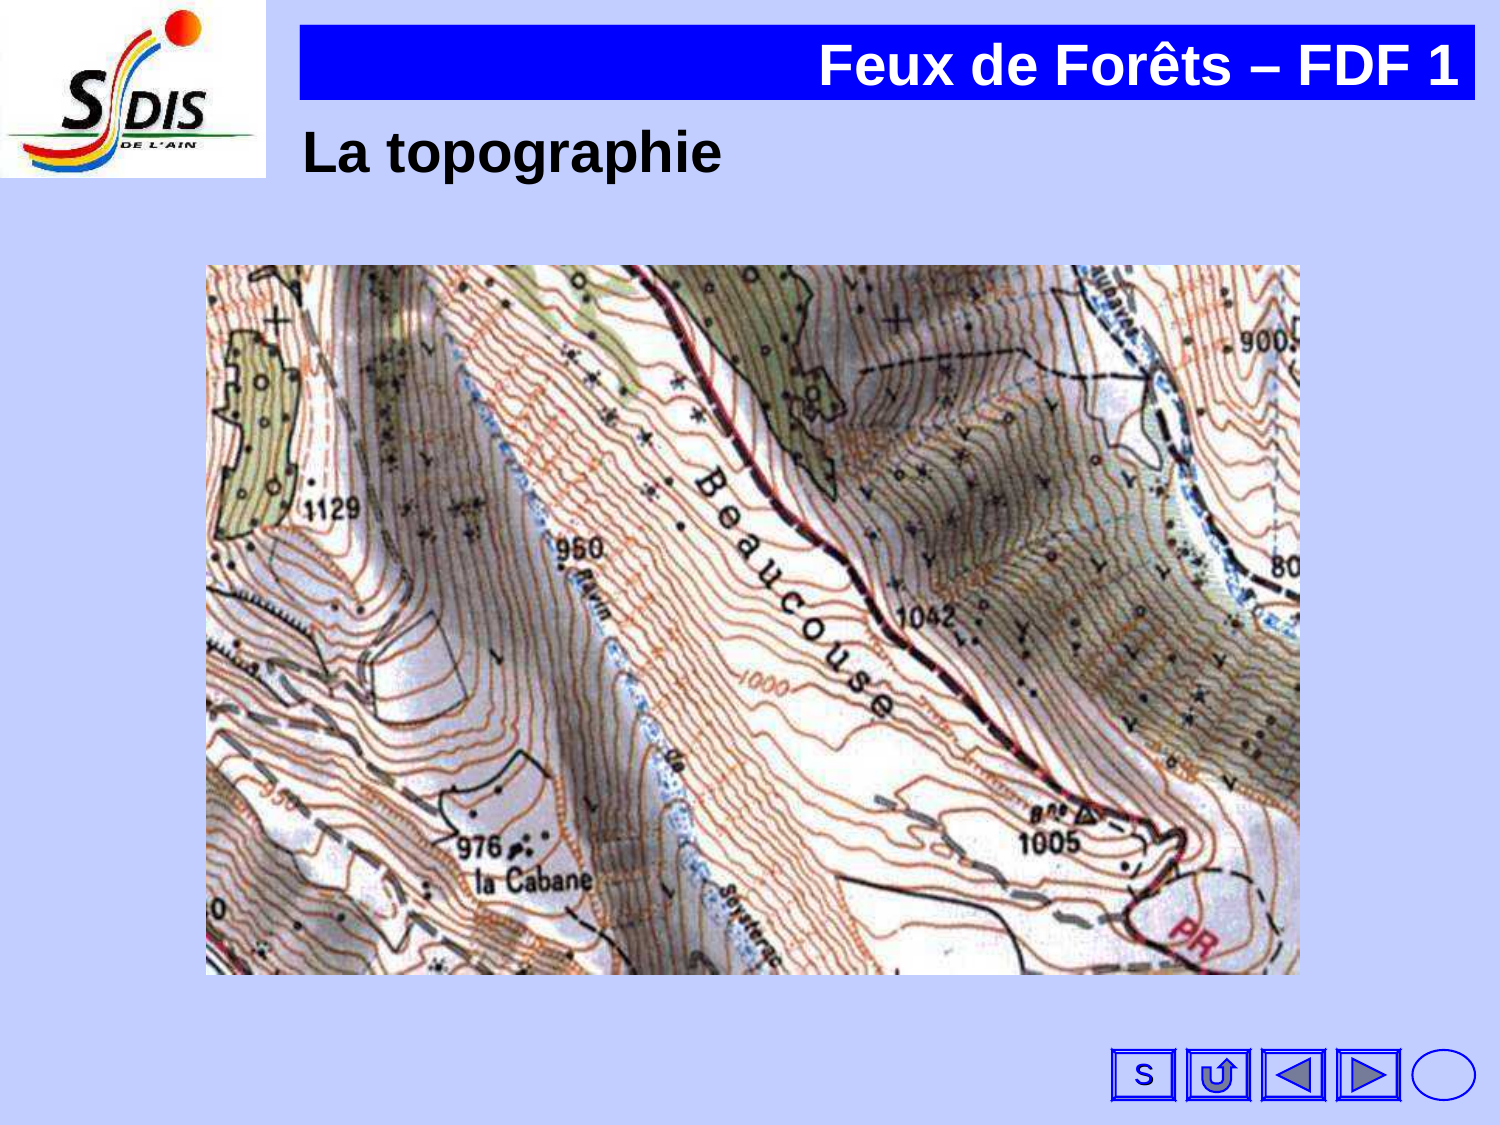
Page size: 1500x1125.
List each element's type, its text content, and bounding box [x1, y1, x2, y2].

picture [0, 0, 266, 178]
text_box La topographie [287, 112, 739, 193]
text_box Feux de Forêts – FDF 1 [299, 24, 1475, 100]
picture [206, 265, 1300, 975]
text_box [1412, 1049, 1476, 1101]
